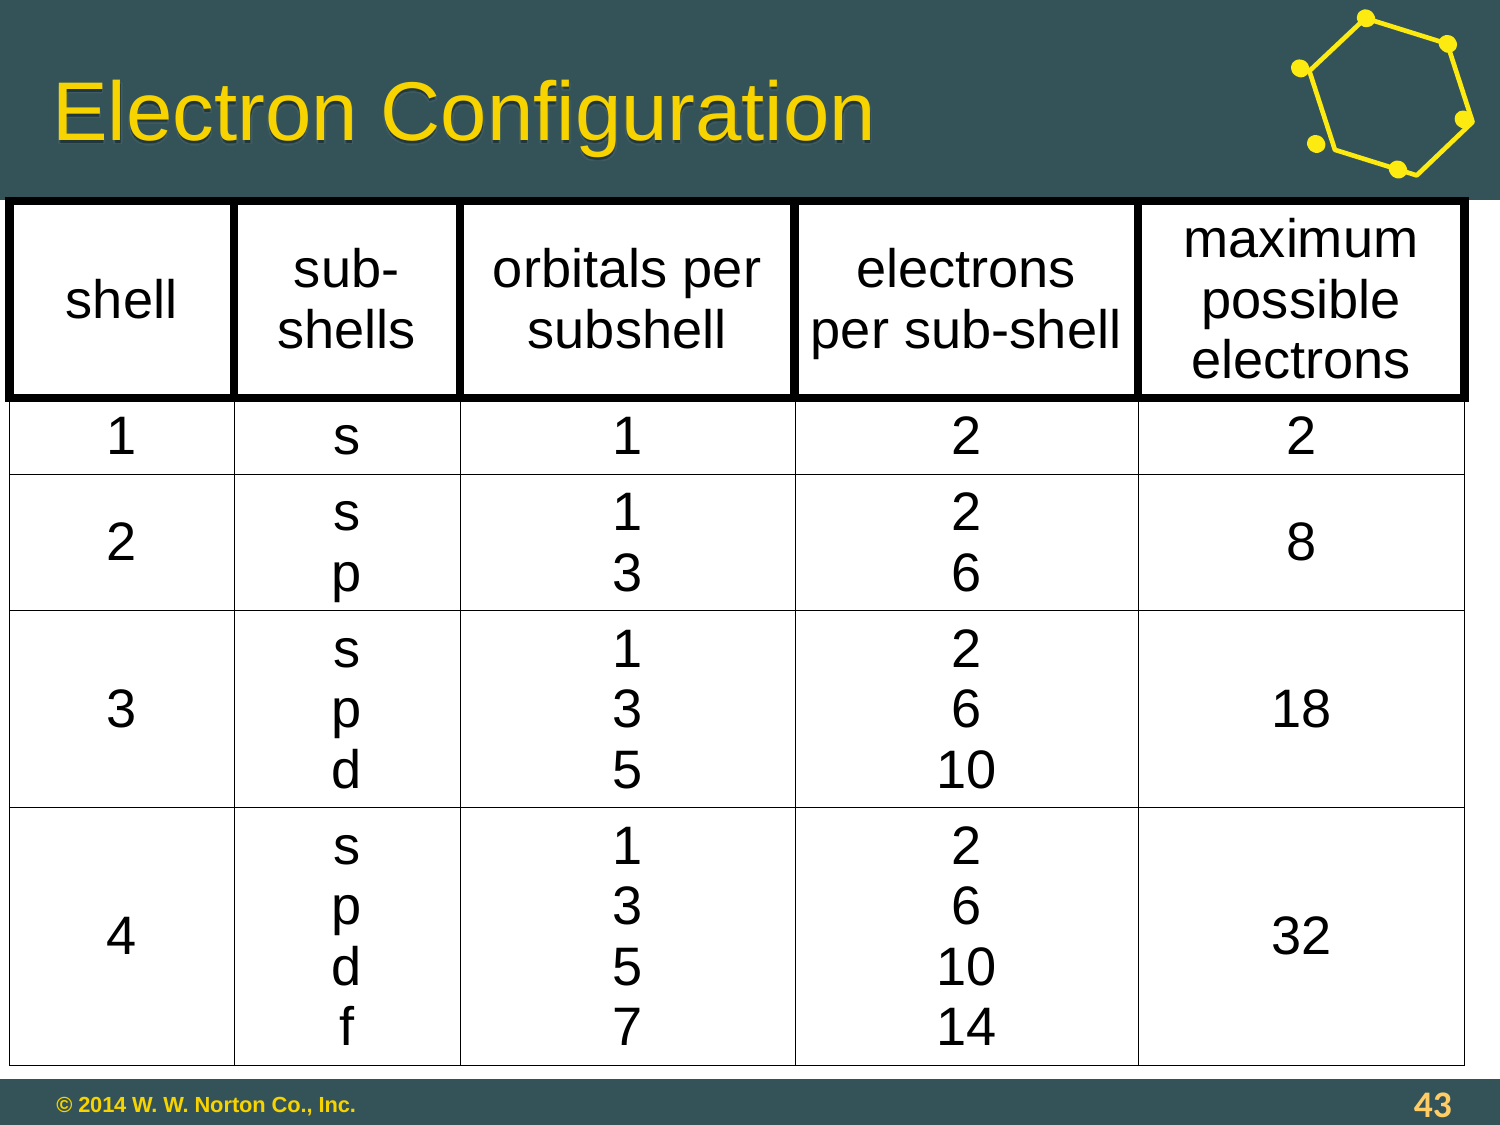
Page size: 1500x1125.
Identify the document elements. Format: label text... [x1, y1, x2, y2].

table_header shell [14, 205, 230, 394]
table_header orbitals per subshell [464, 205, 790, 394]
table_cell 8 [1139, 475, 1464, 610]
slide_number <number> [1390, 1076, 1468, 1125]
table_cell 2 [10, 475, 234, 610]
table_cell 2 6 10 [796, 611, 1138, 807]
table_cell 1 3 5 7 [461, 808, 795, 1065]
table_cell 3 [10, 611, 234, 807]
table_cell s p d [235, 611, 460, 807]
table_cell 18 [1139, 611, 1464, 807]
table_cell 32 [1139, 808, 1464, 1065]
table_cell 1 3 [461, 475, 795, 610]
table_cell 1 [461, 402, 795, 474]
table_cell 2 6 [796, 475, 1138, 610]
table_cell s [235, 402, 460, 474]
table_cell 1 3 5 [461, 611, 795, 807]
table_header maximum possible electrons [1142, 205, 1460, 394]
table_cell 2 [1139, 402, 1464, 474]
table_header electrons per sub-shell [799, 205, 1134, 394]
title Electron Configuration [37, 19, 1118, 195]
table_cell 1 [10, 402, 234, 474]
table_header sub-shells [238, 205, 456, 394]
table_cell 2 6 10 14 [796, 808, 1138, 1065]
table_cell s p [235, 475, 460, 610]
table_cell 2 [796, 402, 1138, 474]
table_cell 4 [10, 808, 234, 1065]
table_cell s p d f [235, 808, 460, 1065]
